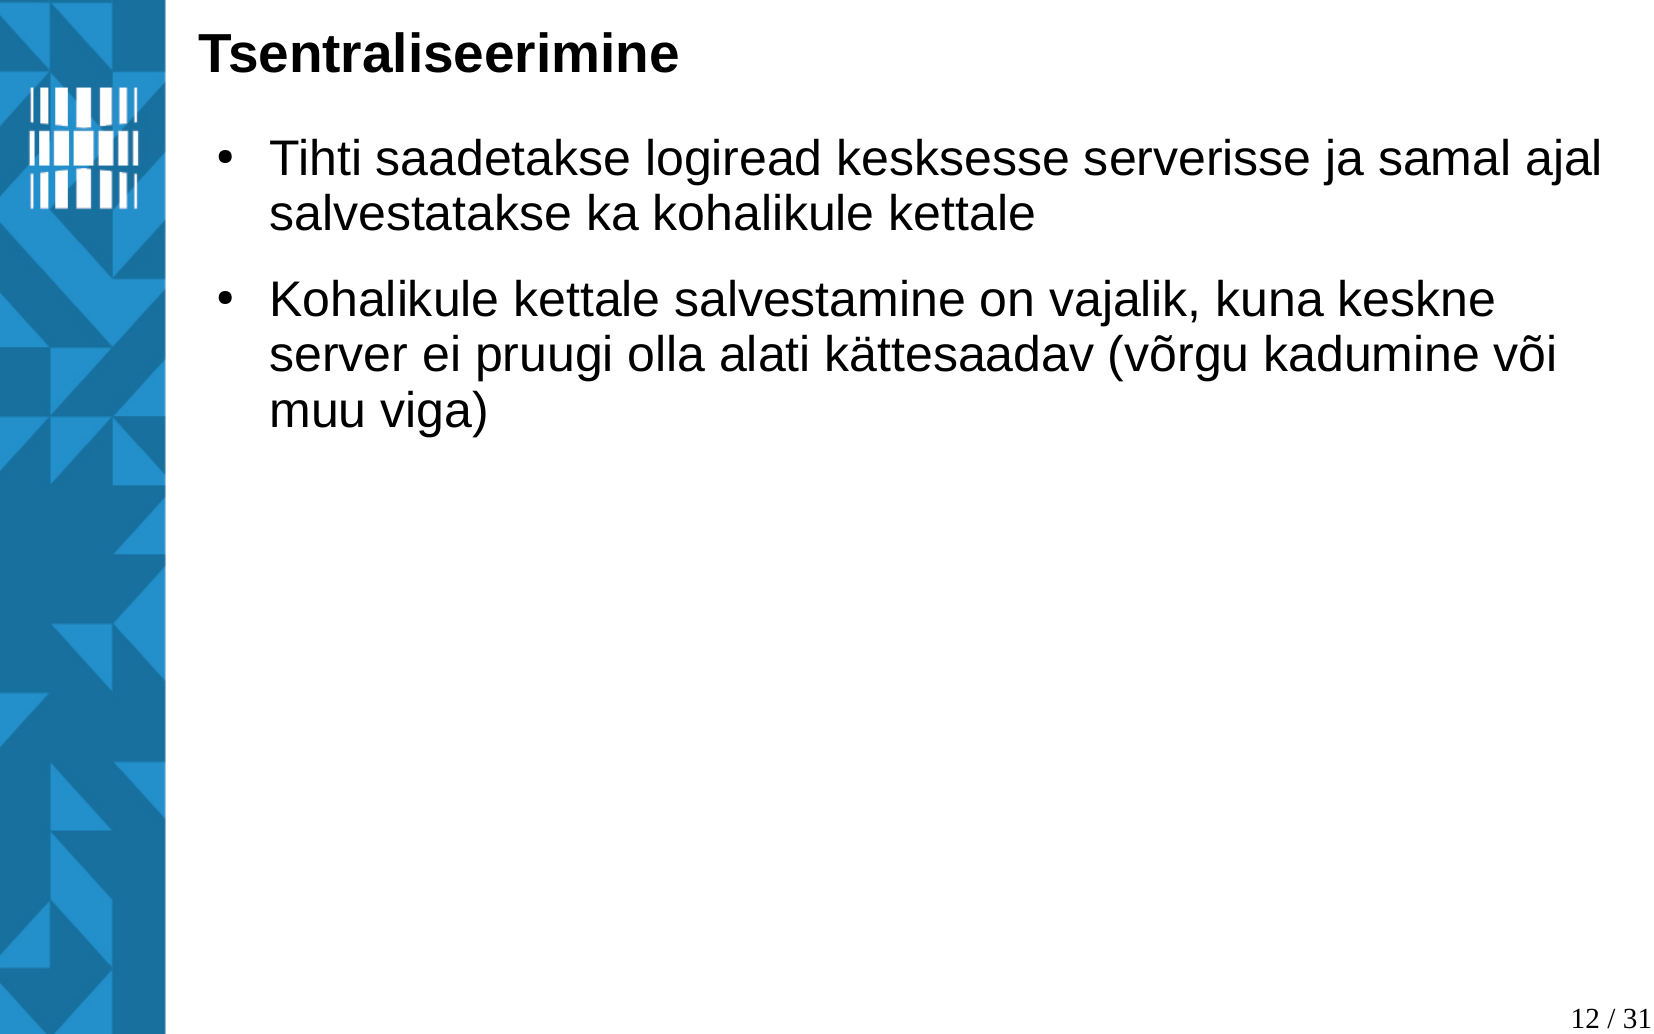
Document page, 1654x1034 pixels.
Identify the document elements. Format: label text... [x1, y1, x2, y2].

list Tihti saadetakse logiread kesksesse serverisse ja samal ajal salvestatakse ka kohalikule kettale Kohalikule kettale salvestamine on vajalik, kuna keskne server ei pruugi olla alati kättesaadav (võrgu kadumine või muu viga) [198, 129, 1625, 997]
title Tsentraliseerimine [198, 11, 1601, 95]
